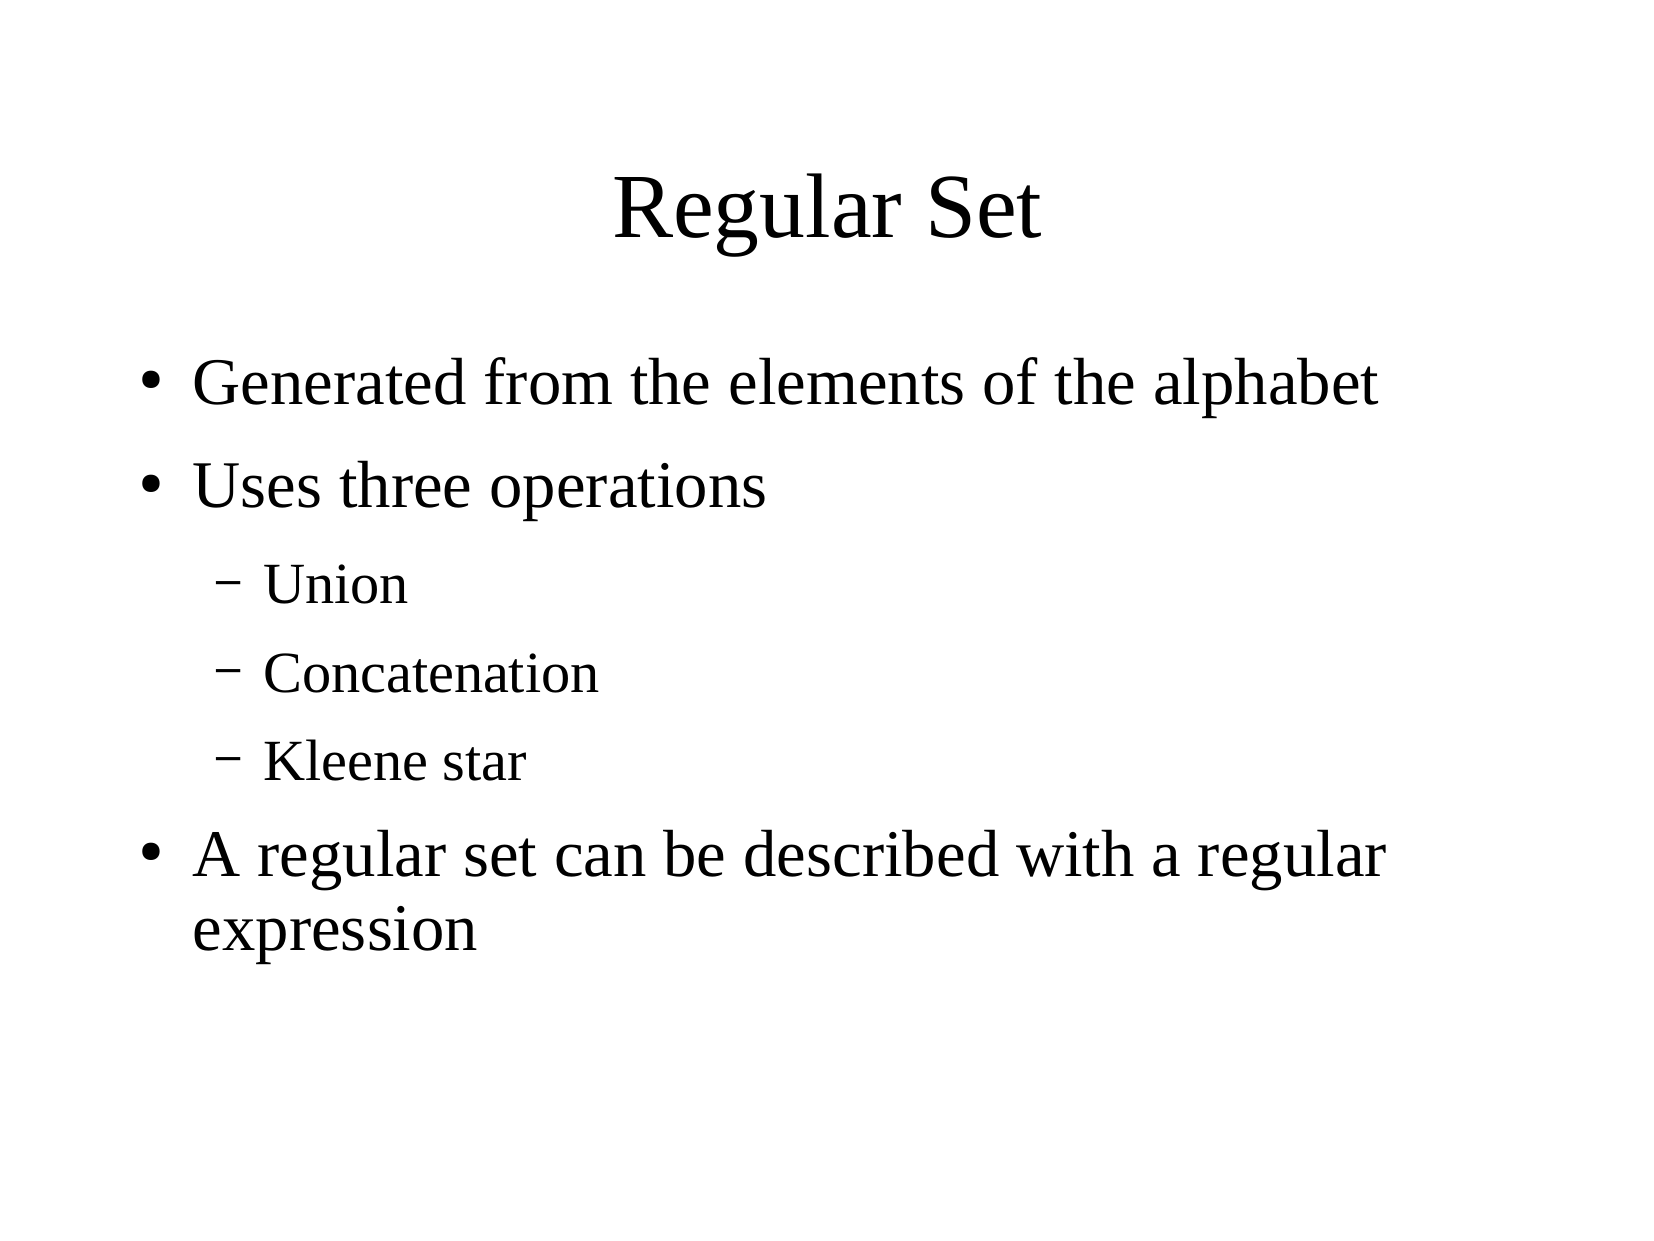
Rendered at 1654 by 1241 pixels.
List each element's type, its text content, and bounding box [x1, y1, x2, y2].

list Generated from the elements of the alphabet Uses three operations Union Concatenation Kleene star A regular set can be described with a regular expression [121, 344, 1534, 1127]
title Regular Set [121, 102, 1534, 311]
